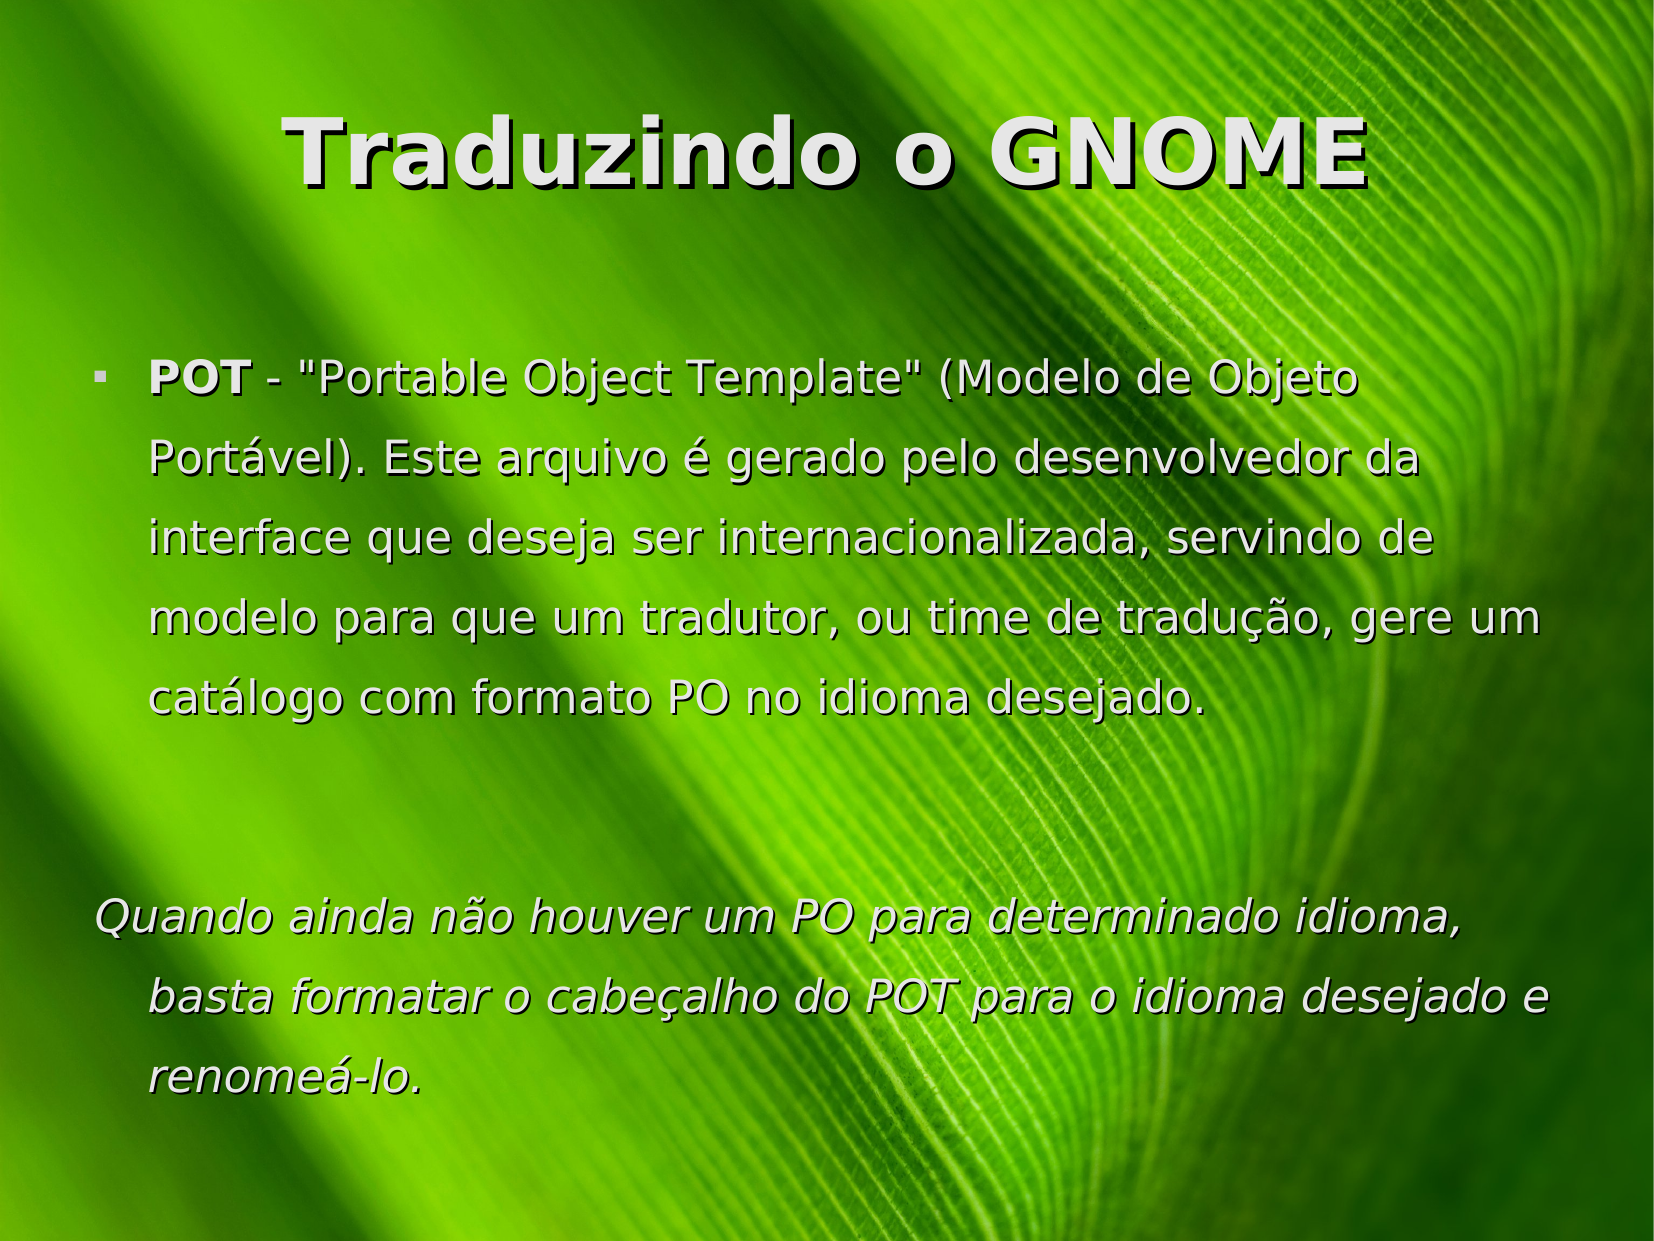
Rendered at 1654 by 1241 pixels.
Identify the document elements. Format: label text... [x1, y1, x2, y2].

list POT - "Portable Object Template" (Modelo de Objeto Portável). Este arquivo é gerado pelo desenvolvedor da interface que deseja ser internacionalizada, servindo de modelo para que um tradutor, ou time de tradução, gere um catálogo com formato PO no idioma desejado. Quando ainda não houver um PO para determinado idioma, basta formatar o cabeçalho do POT para o idioma desejado e renomeá-lo. [76, 324, 1565, 1129]
title Traduzindo o GNOME [82, 49, 1571, 257]
picture [0, 0, 1654, 1241]
